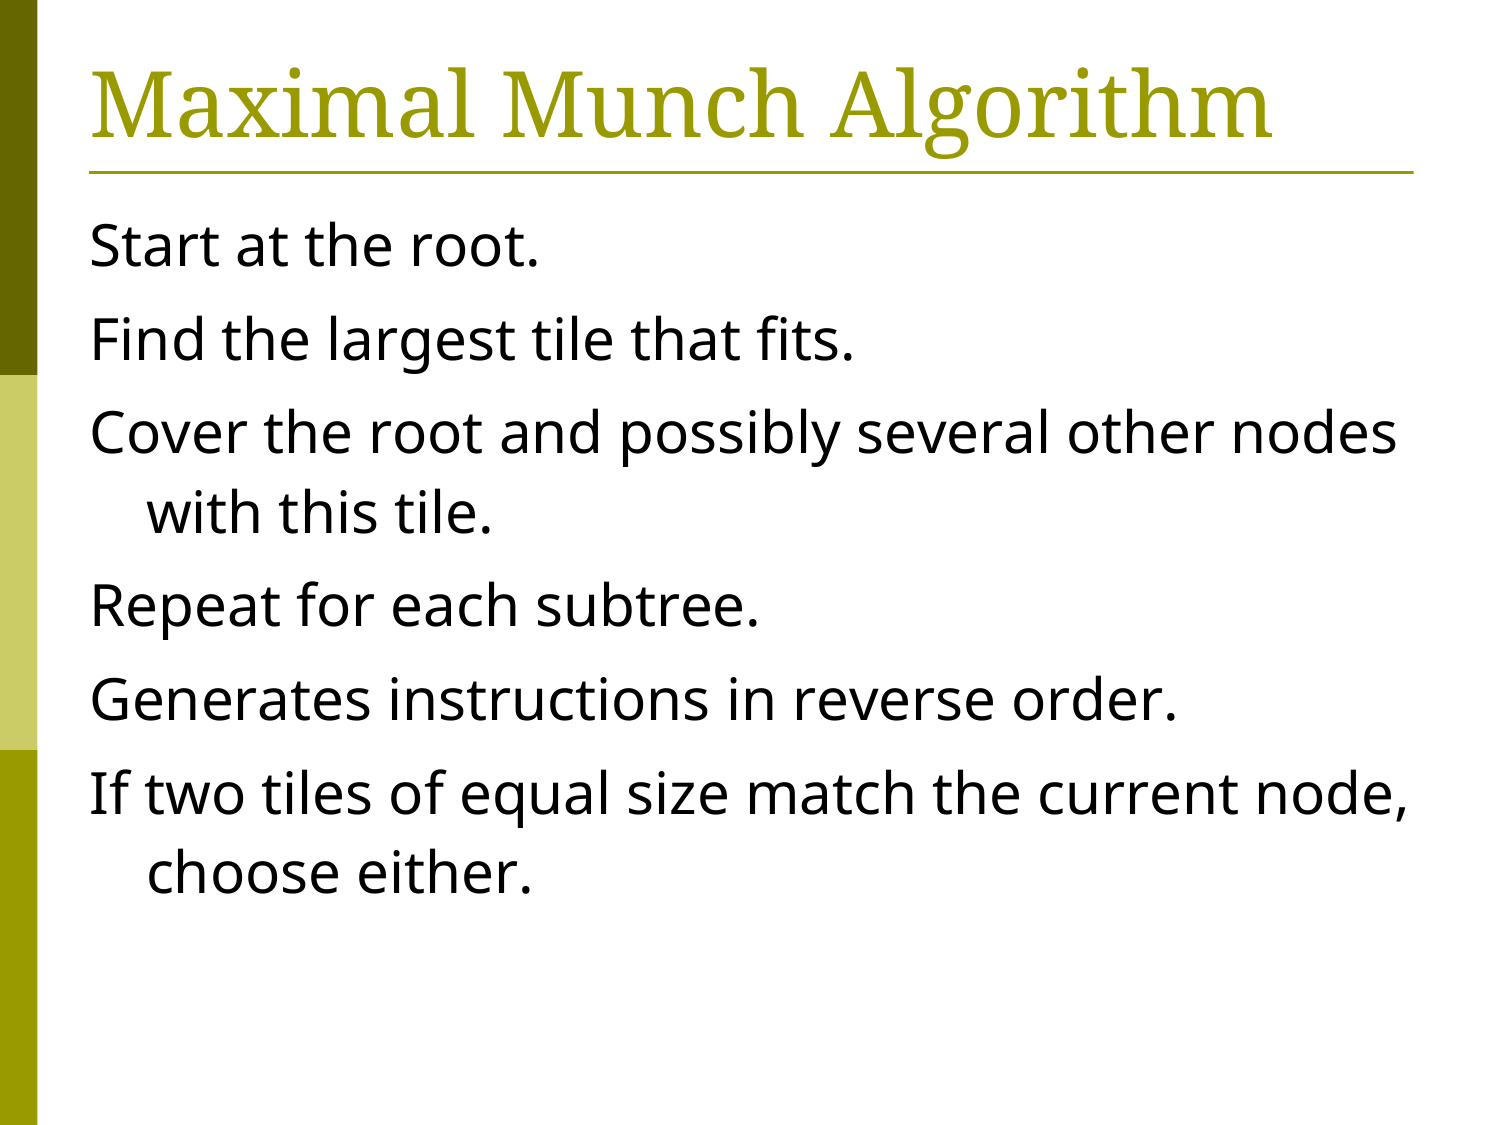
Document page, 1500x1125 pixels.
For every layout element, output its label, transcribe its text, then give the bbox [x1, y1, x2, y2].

list Start at the root. Find the largest tile that fits. Cover the root and possibly several other nodes with this tile. Repeat for each subtree. Generates instructions in reverse order. If two tiles of equal size match the current node, choose either. [75, 196, 1426, 1006]
title Maximal Munch Algorithm [75, 45, 1426, 173]
